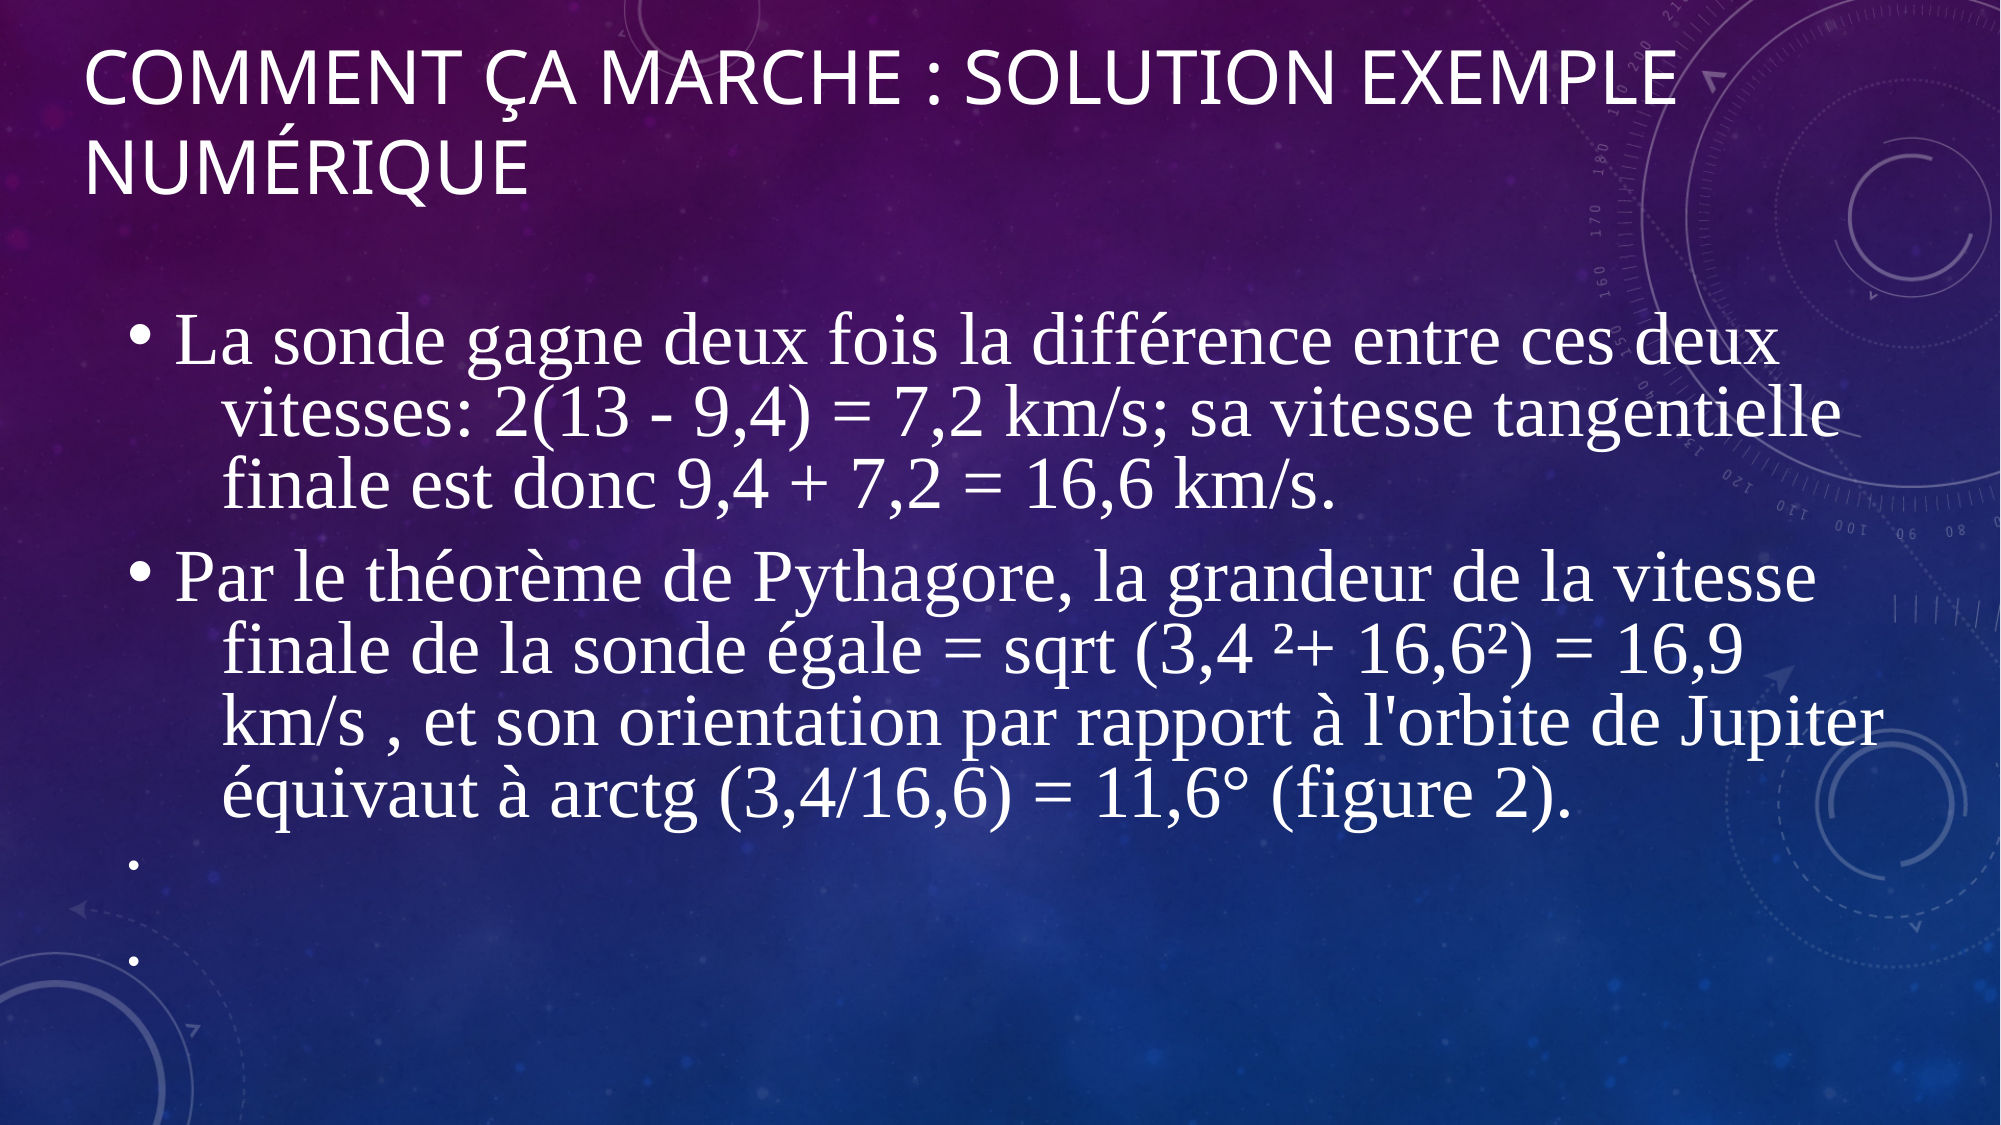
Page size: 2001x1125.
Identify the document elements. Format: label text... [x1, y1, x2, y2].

list La sonde gagne deux fois la différence entre ces deux vitesses: 2(13 - 9,4) = 7,2 km/s; sa vitesse tangentielle finale est donc 9,4 + 7,2 = 16,6 km/s. Par le théorème de Pythagore, la grandeur de la vitesse finale de la sonde égale = sqrt (3,4 ²+ 16,6²) = 16,9 km/s , et son orientation par rapport à l'orbite de Jupiter équivaut à arctg (3,4/16,6) = 11,6° (figure 2). [112, 218, 1905, 1070]
title Comment ça marche : Solution exemple numérique [67, 0, 2000, 239]
